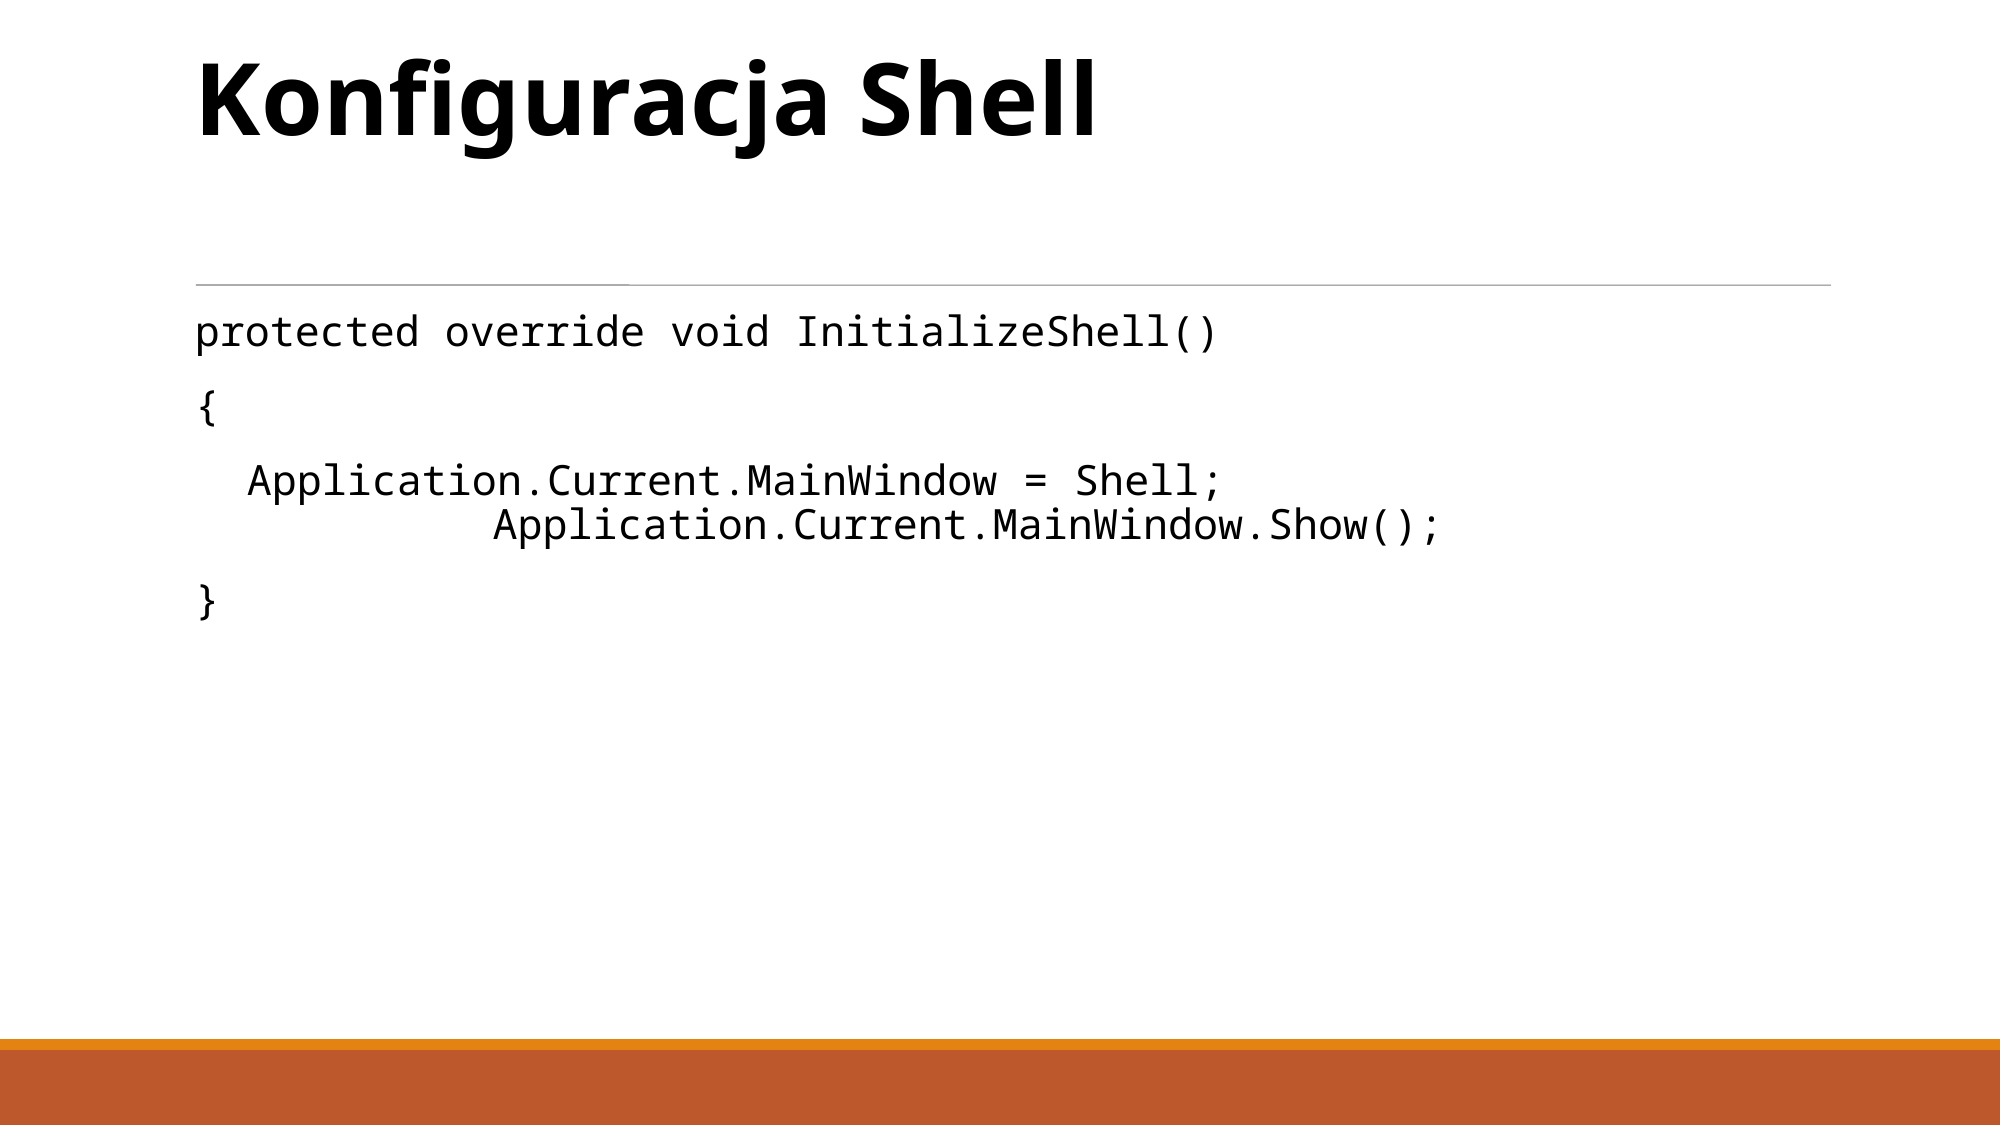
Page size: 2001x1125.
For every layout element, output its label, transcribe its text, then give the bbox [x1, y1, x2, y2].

list protected override void InitializeShell() { Application.Current.MainWindow = Shell; Application.Current.MainWindow.Show(); } [180, 302, 1830, 963]
title Konfiguracja Shell [180, 47, 1830, 285]
